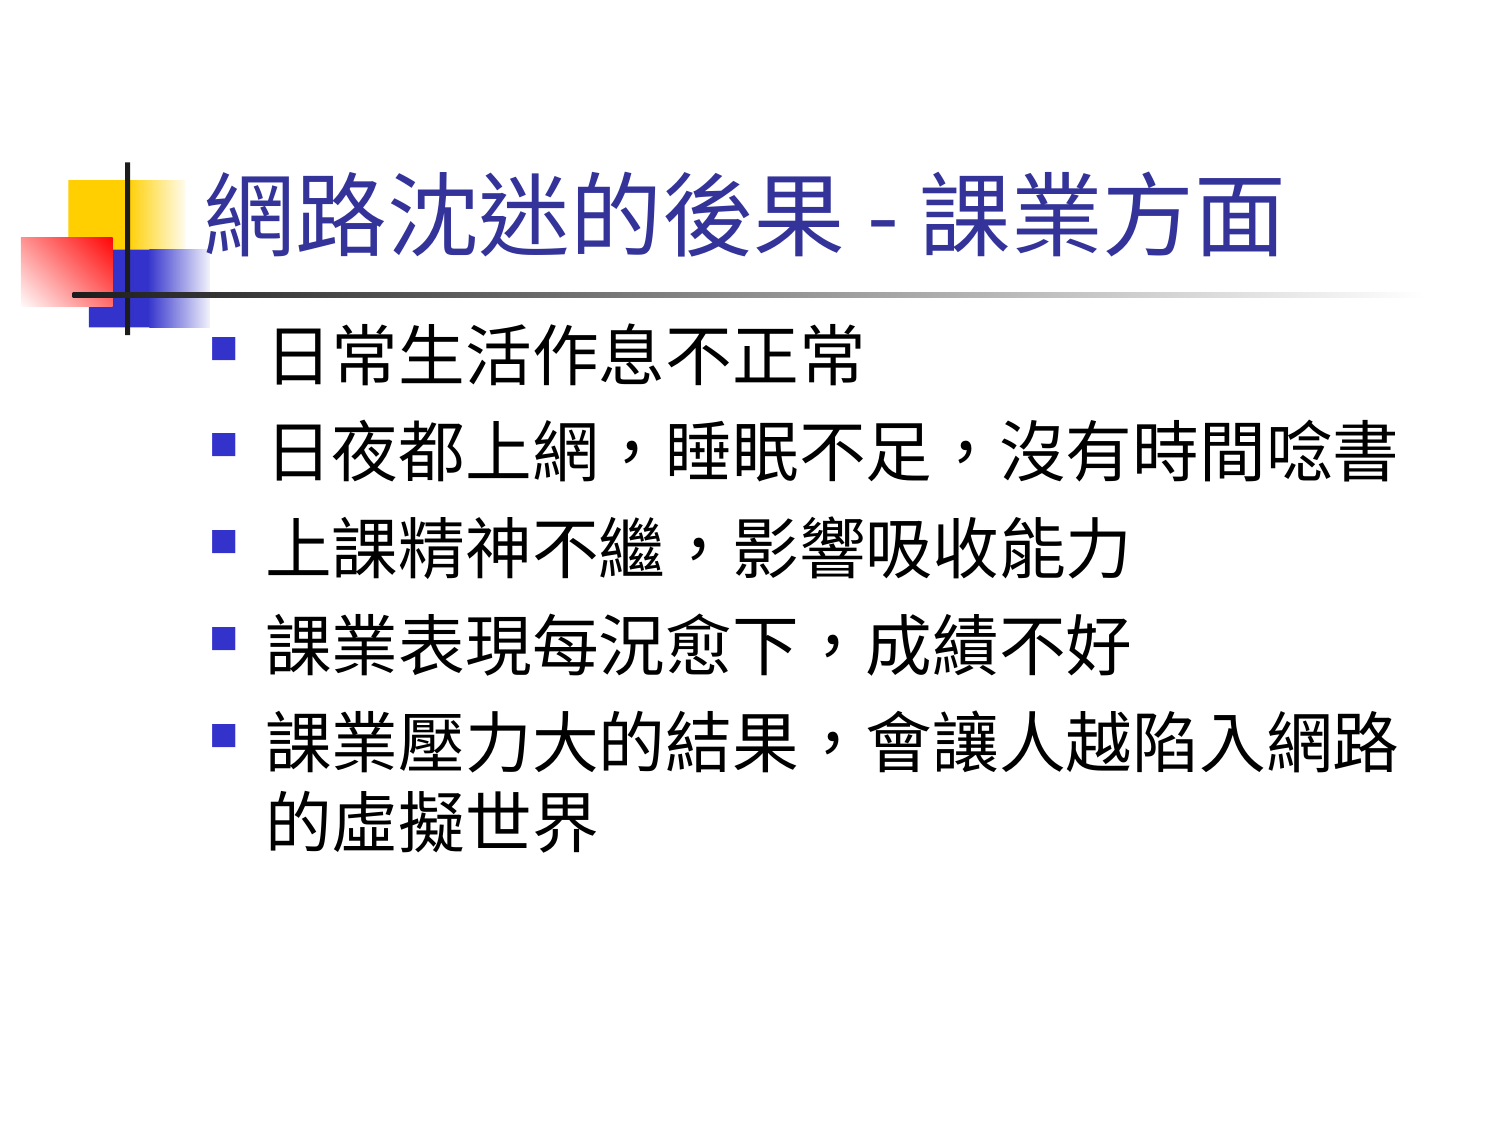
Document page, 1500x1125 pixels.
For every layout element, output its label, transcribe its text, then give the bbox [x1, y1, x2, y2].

list 日常生活作息不正常 日夜都上網，睡眠不足，沒有時間唸書 上課精神不繼，影響吸收能力 課業表現每況愈下，成績不好 課業壓力大的結果，會讓人越陷入網路的虛擬世界 [193, 305, 1469, 1101]
title 網路沈迷的後果-課業方面 [188, 35, 1468, 276]
